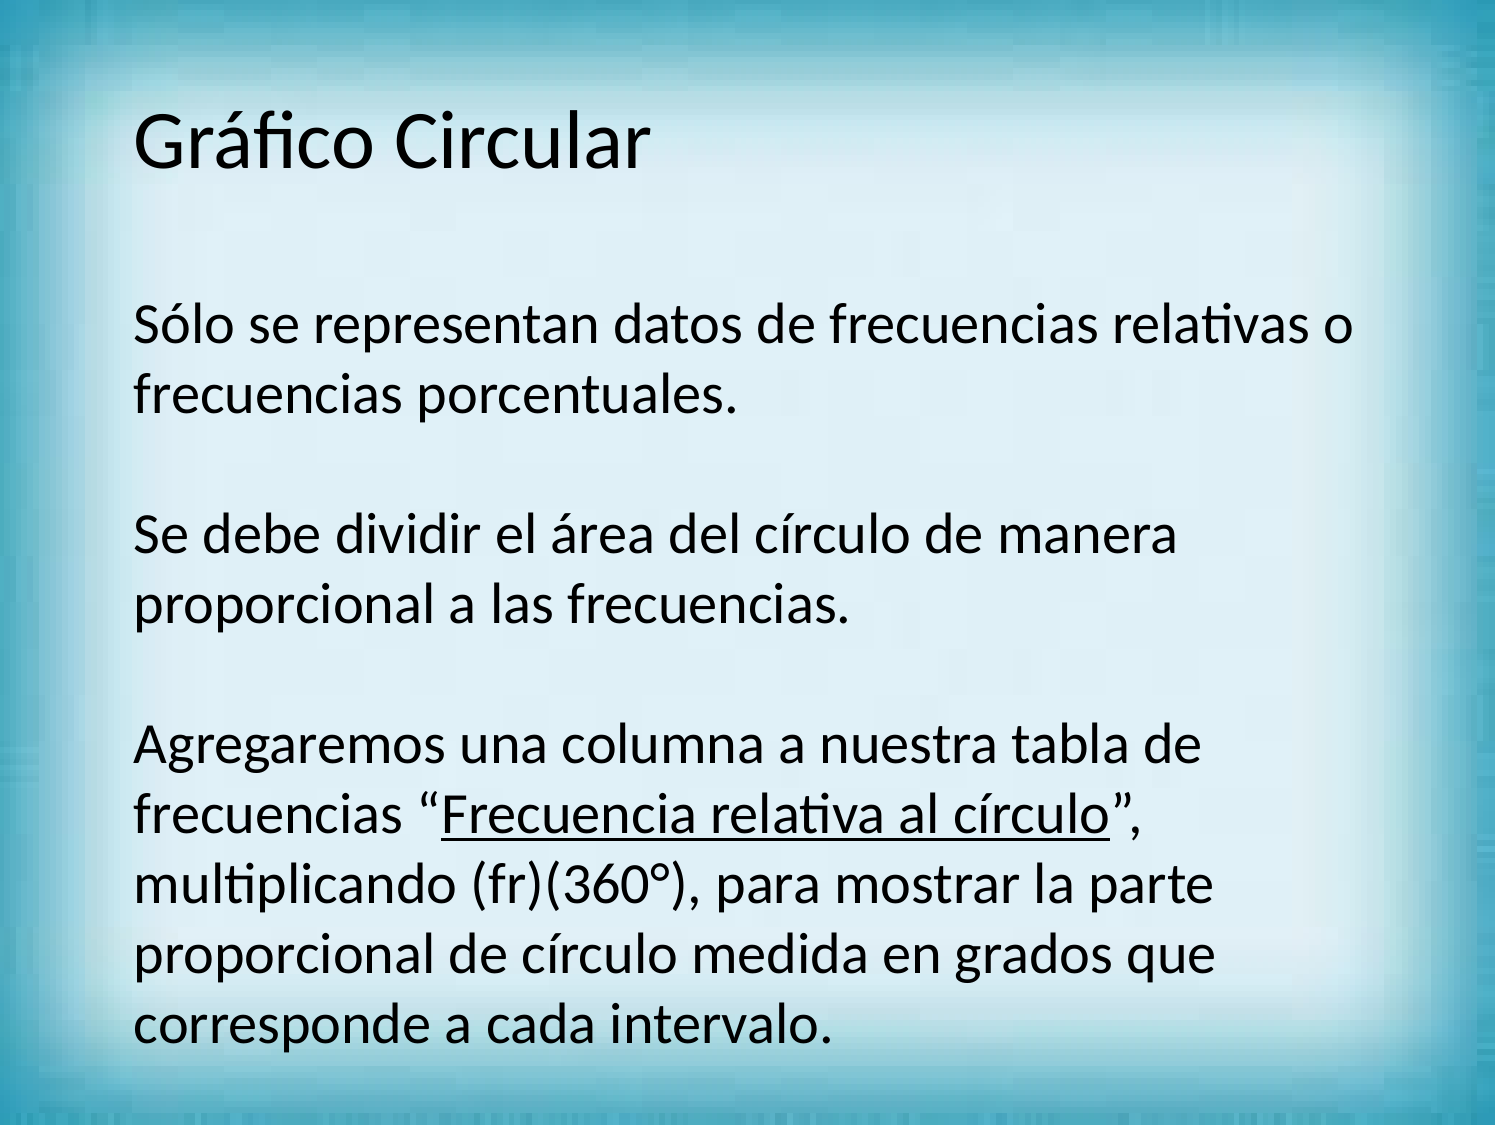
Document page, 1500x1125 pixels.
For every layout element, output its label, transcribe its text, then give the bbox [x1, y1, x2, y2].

title Gráfico Circular Sólo se representan datos de frecuencias relativas o frecuencias porcentuales. Se debe dividir el área del círculo de manera proporcional a las frecuencias. Agregaremos una columna a nuestra tabla de frecuencias “Frecuencia relativa al círculo”, multiplicando (fr)(360°), para mostrar la parte proporcional de círculo medida en grados que corresponde a cada intervalo. [76, 78, 1412, 1095]
picture [0, 0, 1495, 1125]
